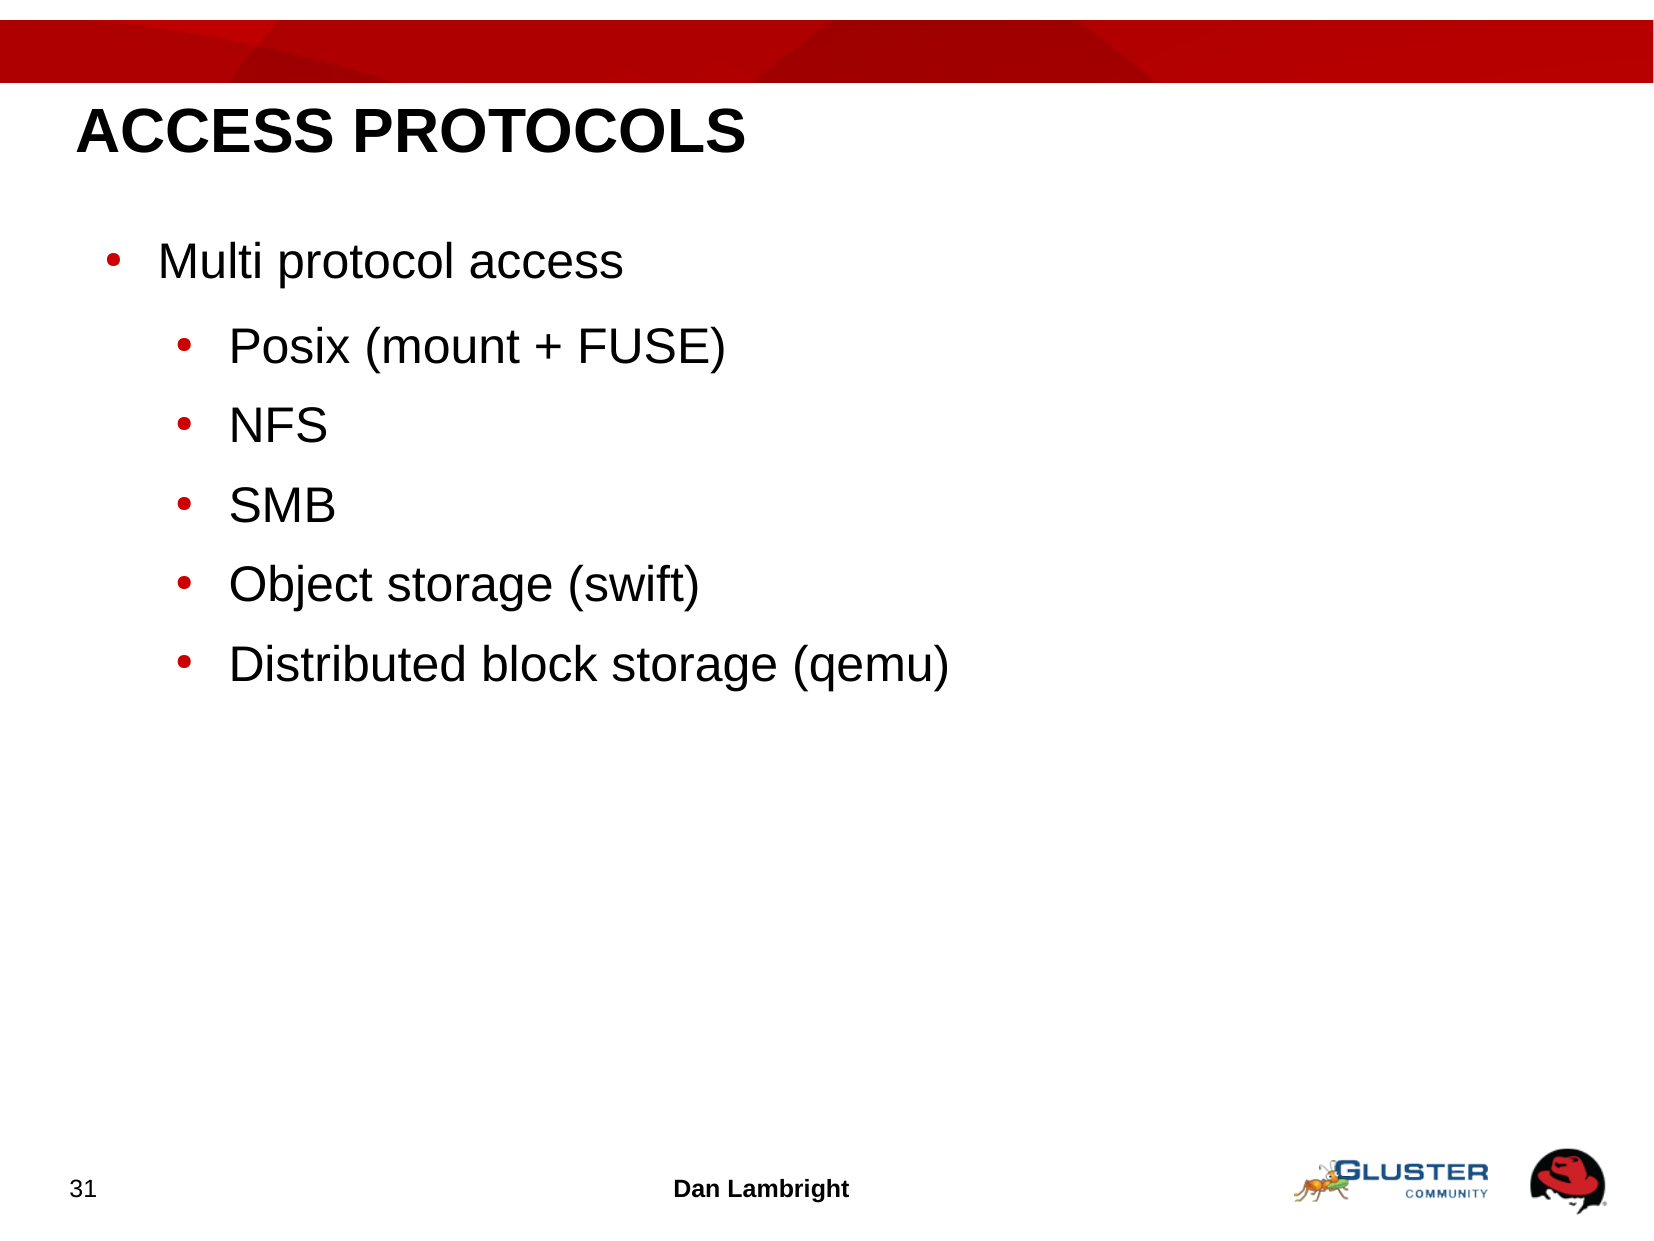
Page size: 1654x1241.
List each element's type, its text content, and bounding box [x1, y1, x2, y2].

title ACCESS PROTOCOLS [75, 37, 1571, 226]
picture [0, 20, 1654, 83]
list Multi protocol access Posix (mount + FUSE) NFS SMB Object storage (swift) Distributed block storage (qemu) [86, 232, 1576, 1027]
picture [1529, 1146, 1613, 1224]
picture [1294, 1158, 1488, 1203]
